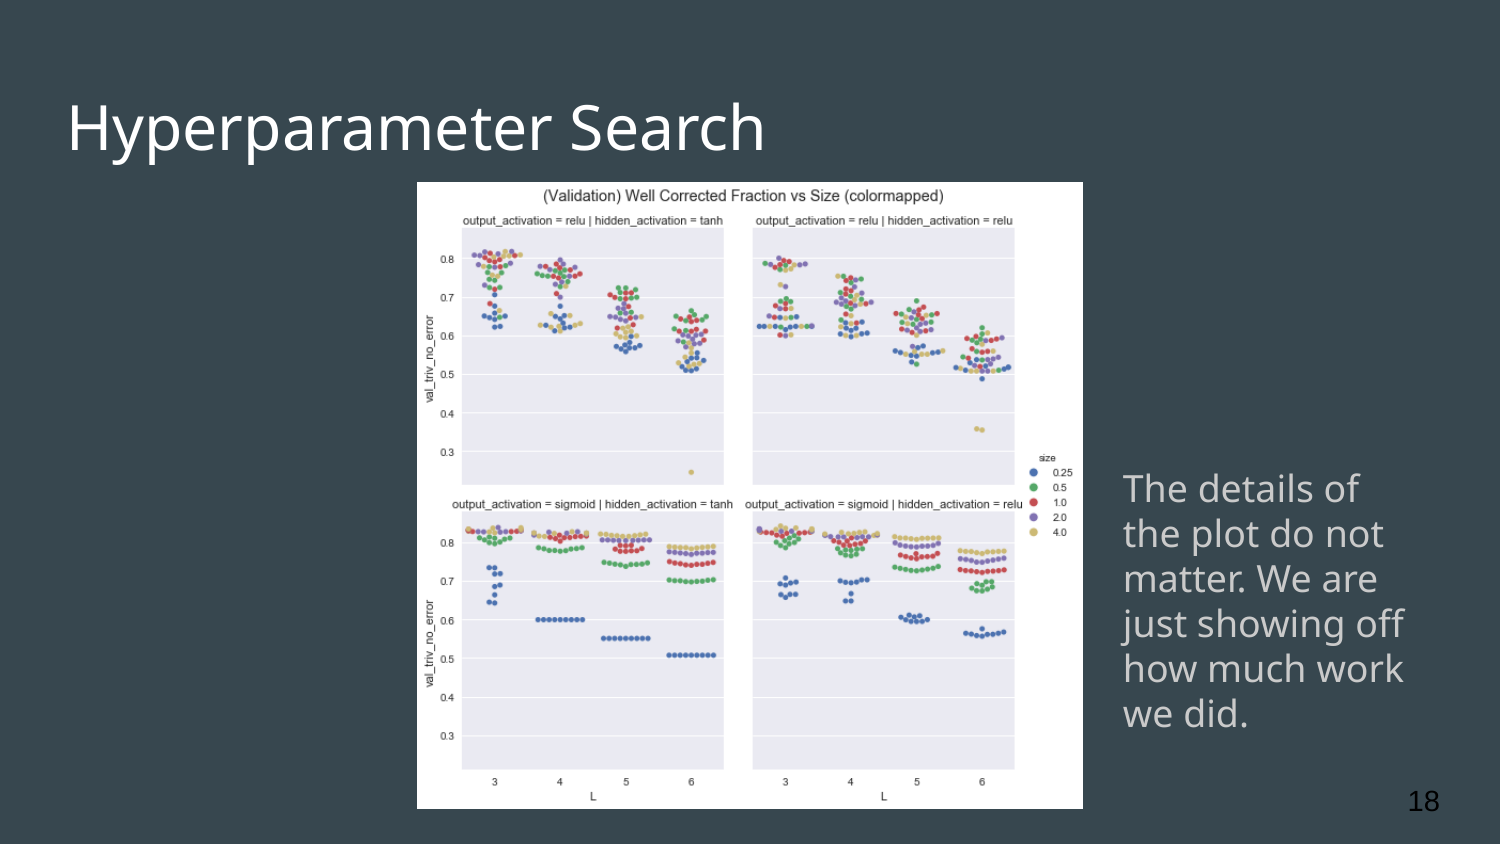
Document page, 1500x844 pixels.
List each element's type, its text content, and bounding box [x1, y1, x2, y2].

title Hyperparameter Search [51, 72, 1449, 167]
slide_number <number> [1392, 767, 1483, 833]
picture [417, 182, 1083, 809]
list The details of the plot do not matter. We are just showing off how much work we did. [1107, 449, 1440, 768]
